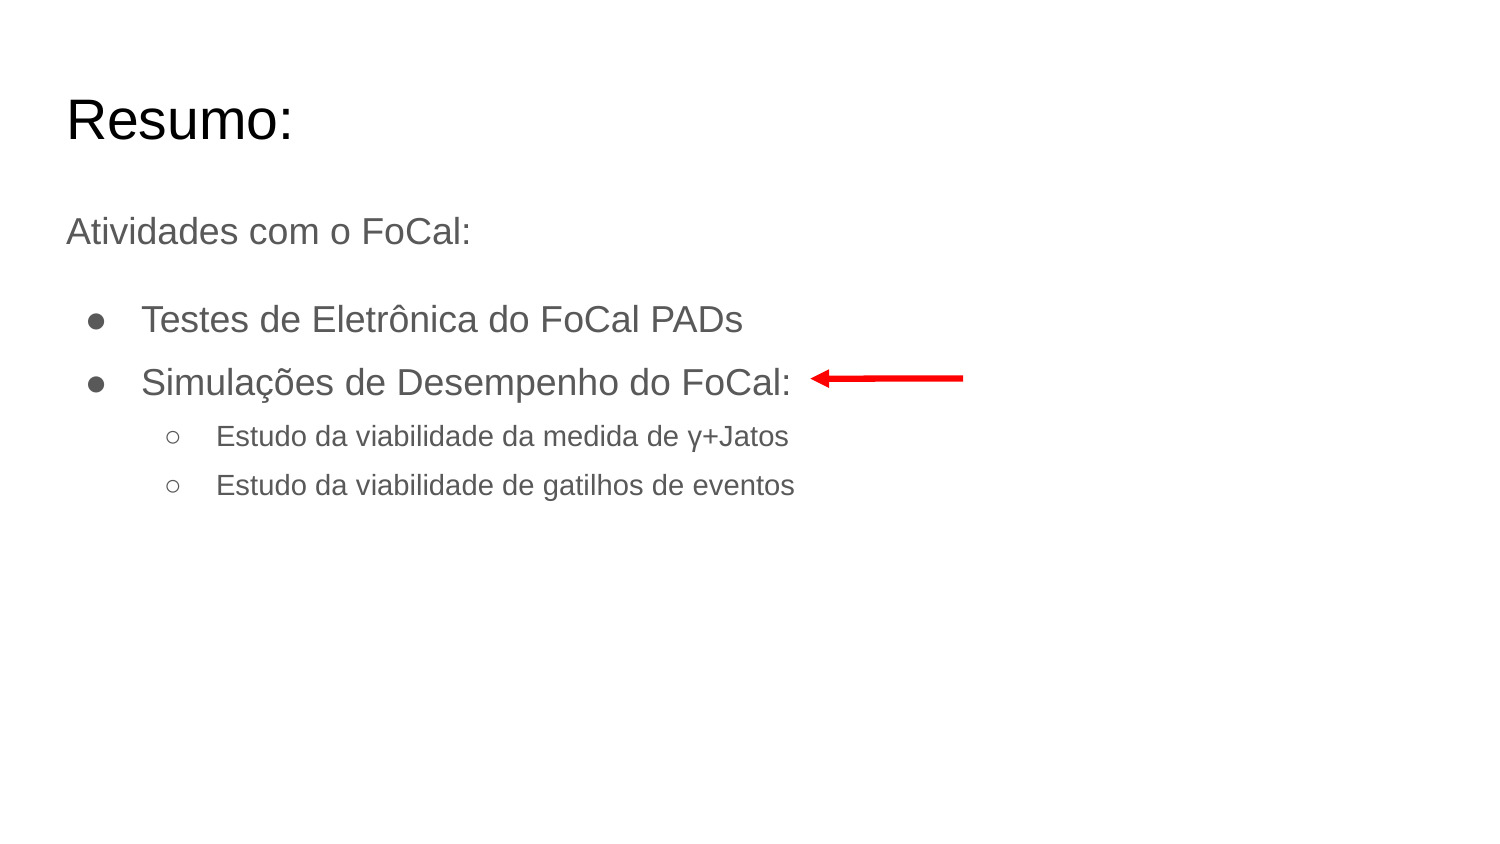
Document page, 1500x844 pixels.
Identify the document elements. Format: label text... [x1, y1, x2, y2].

title Resumo: [51, 72, 1449, 167]
list Atividades com o FoCal: Testes de Eletrônica do FoCal PADs Simulações de Desempenho do FoCal: Estudo da viabilidade da medida de γ+Jatos Estudo da viabilidade de gatilhos de eventos [51, 189, 1449, 750]
